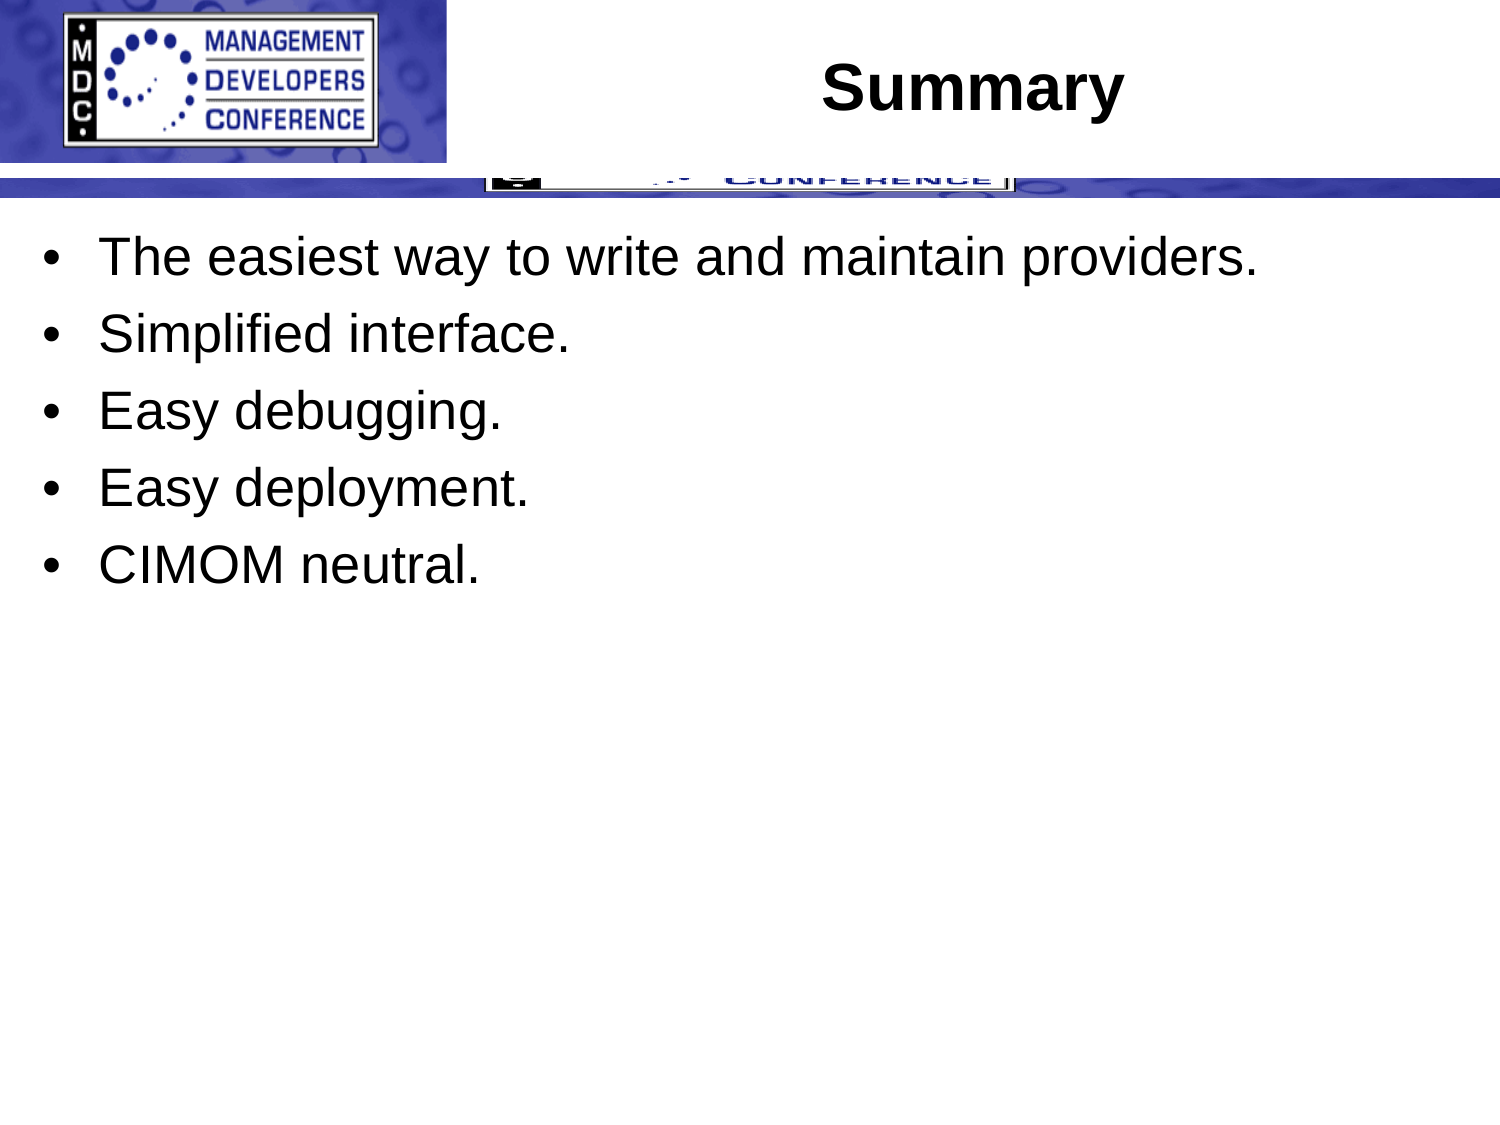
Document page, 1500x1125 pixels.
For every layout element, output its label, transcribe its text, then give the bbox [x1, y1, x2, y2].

title Summary [447, 0, 1500, 176]
list The easiest way to write and maintain providers. Simplified interface. Easy debugging. Easy deployment. CIMOM neutral. [42, 226, 1433, 969]
picture [0, 178, 1500, 198]
picture [0, 0, 447, 163]
